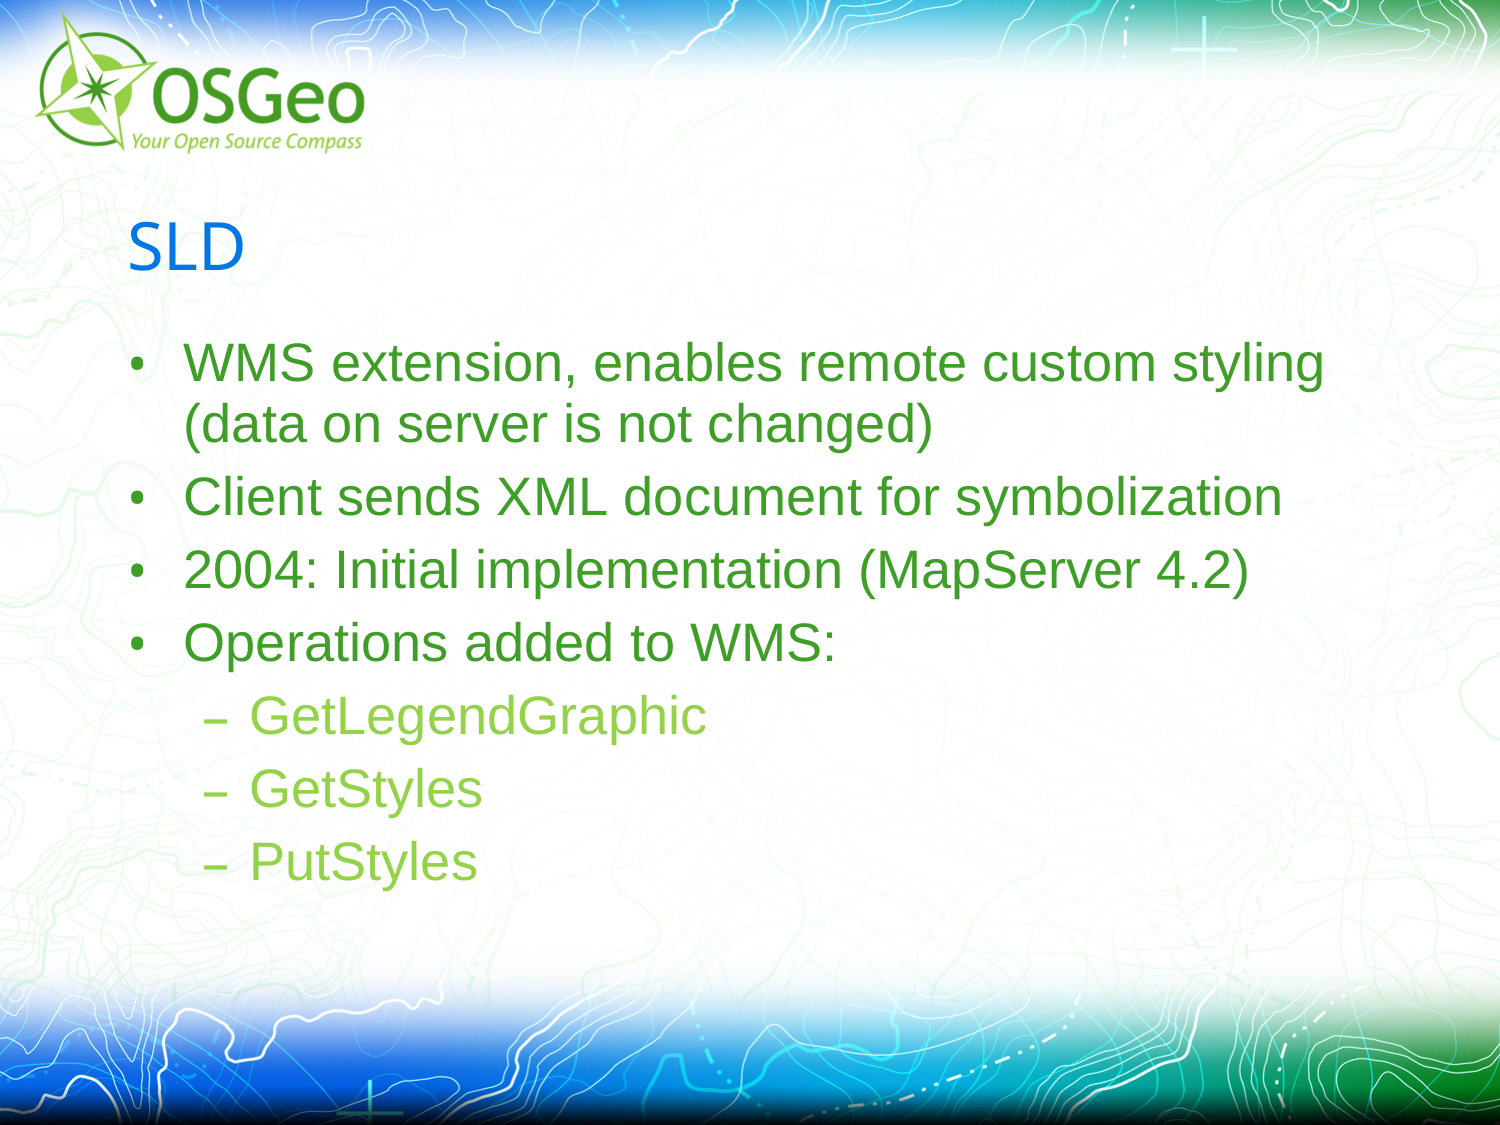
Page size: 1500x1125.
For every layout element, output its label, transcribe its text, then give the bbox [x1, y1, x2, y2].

title SLD [112, 187, 1388, 303]
picture [0, 0, 1500, 1125]
list WMS extension, enables remote custom styling (data on server is not changed) Client sends XML document for symbolization 2004: Initial implementation (MapServer 4.2) Operations added to WMS: GetLegendGraphic GetStyles PutStyles [112, 324, 1388, 1015]
